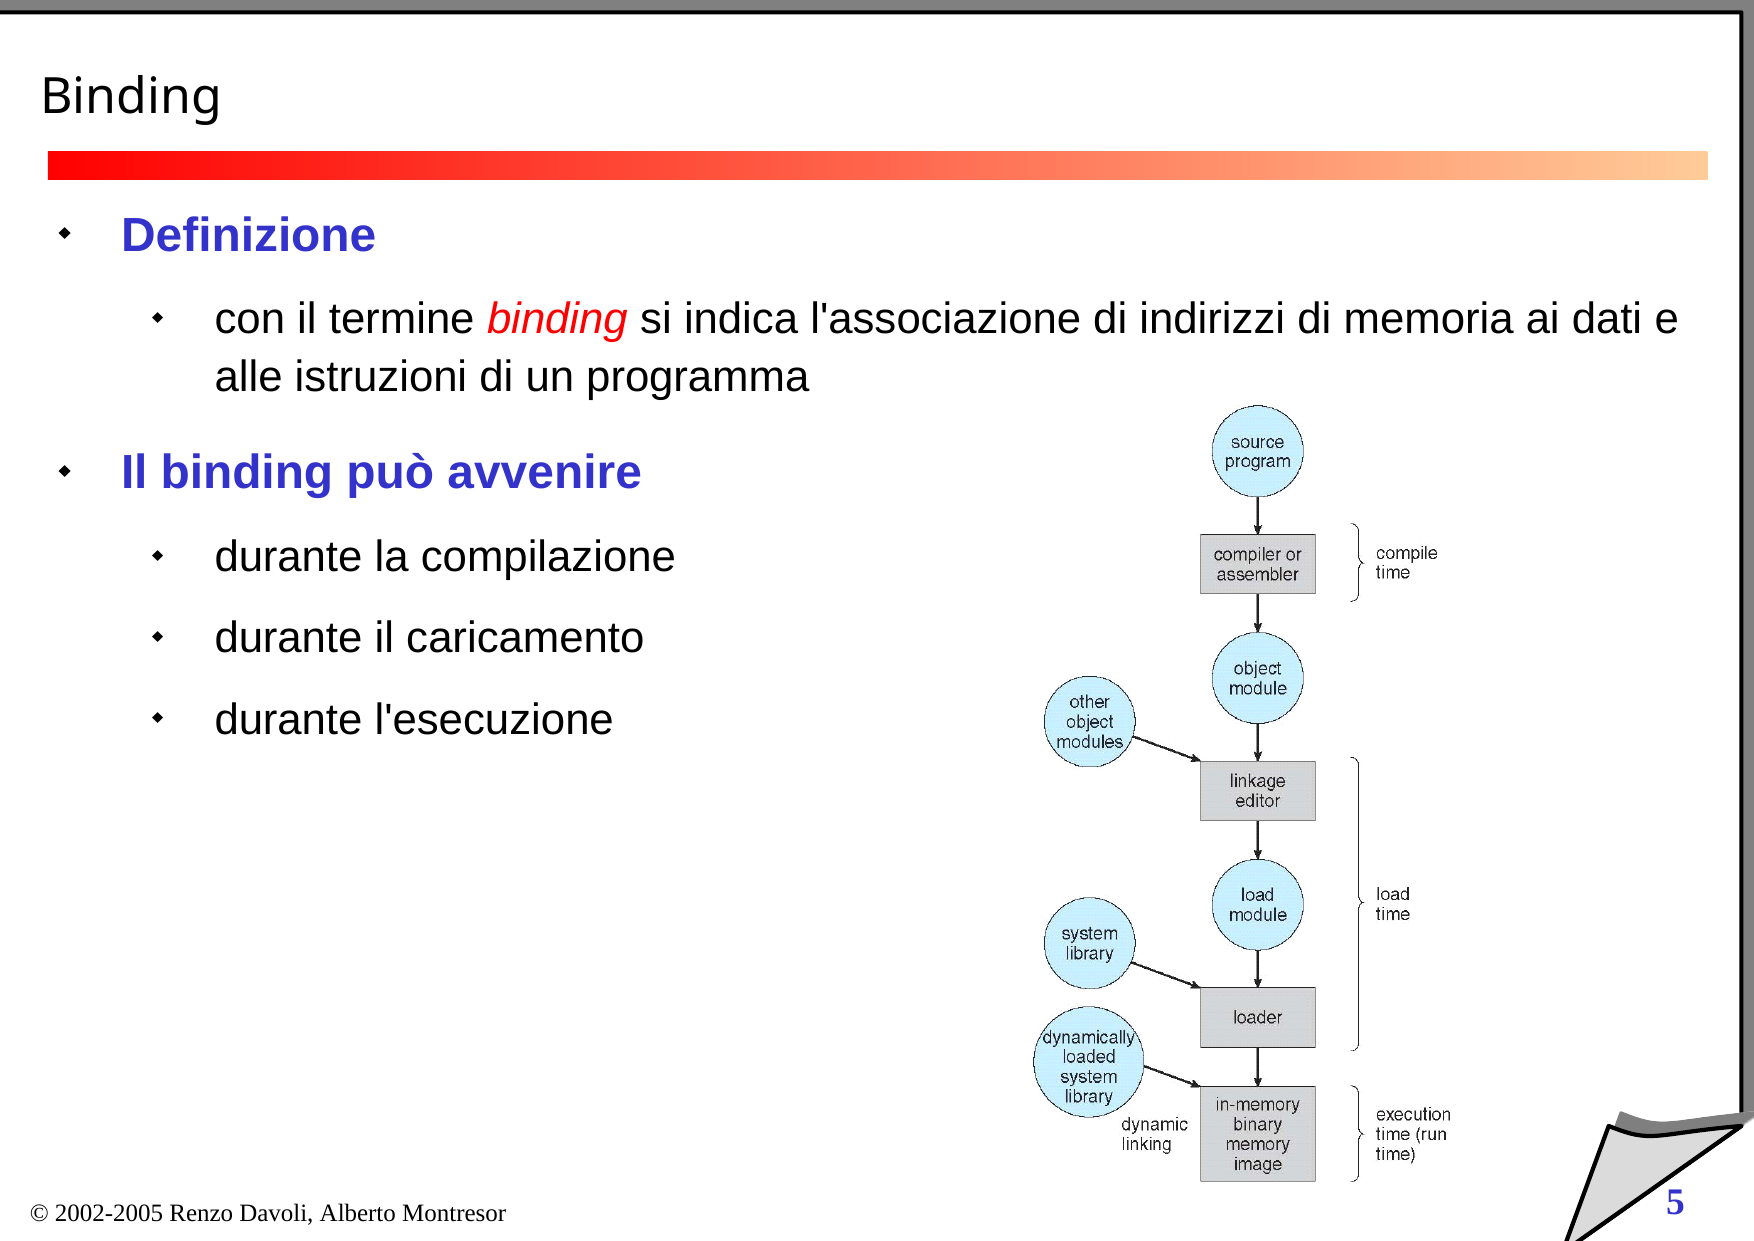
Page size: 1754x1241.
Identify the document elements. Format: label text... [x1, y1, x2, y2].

list Definizione con il termine binding si indica l'associazione di indirizzi di memoria ai dati e alle istruzioni di un programma Il binding può avvenire durante la compilazione durante il caricamento durante l'esecuzione [58, 206, 1696, 815]
title Binding [40, 49, 1714, 144]
text_box MMU [750, 152, 754, 179]
picture [1033, 405, 1451, 1182]
